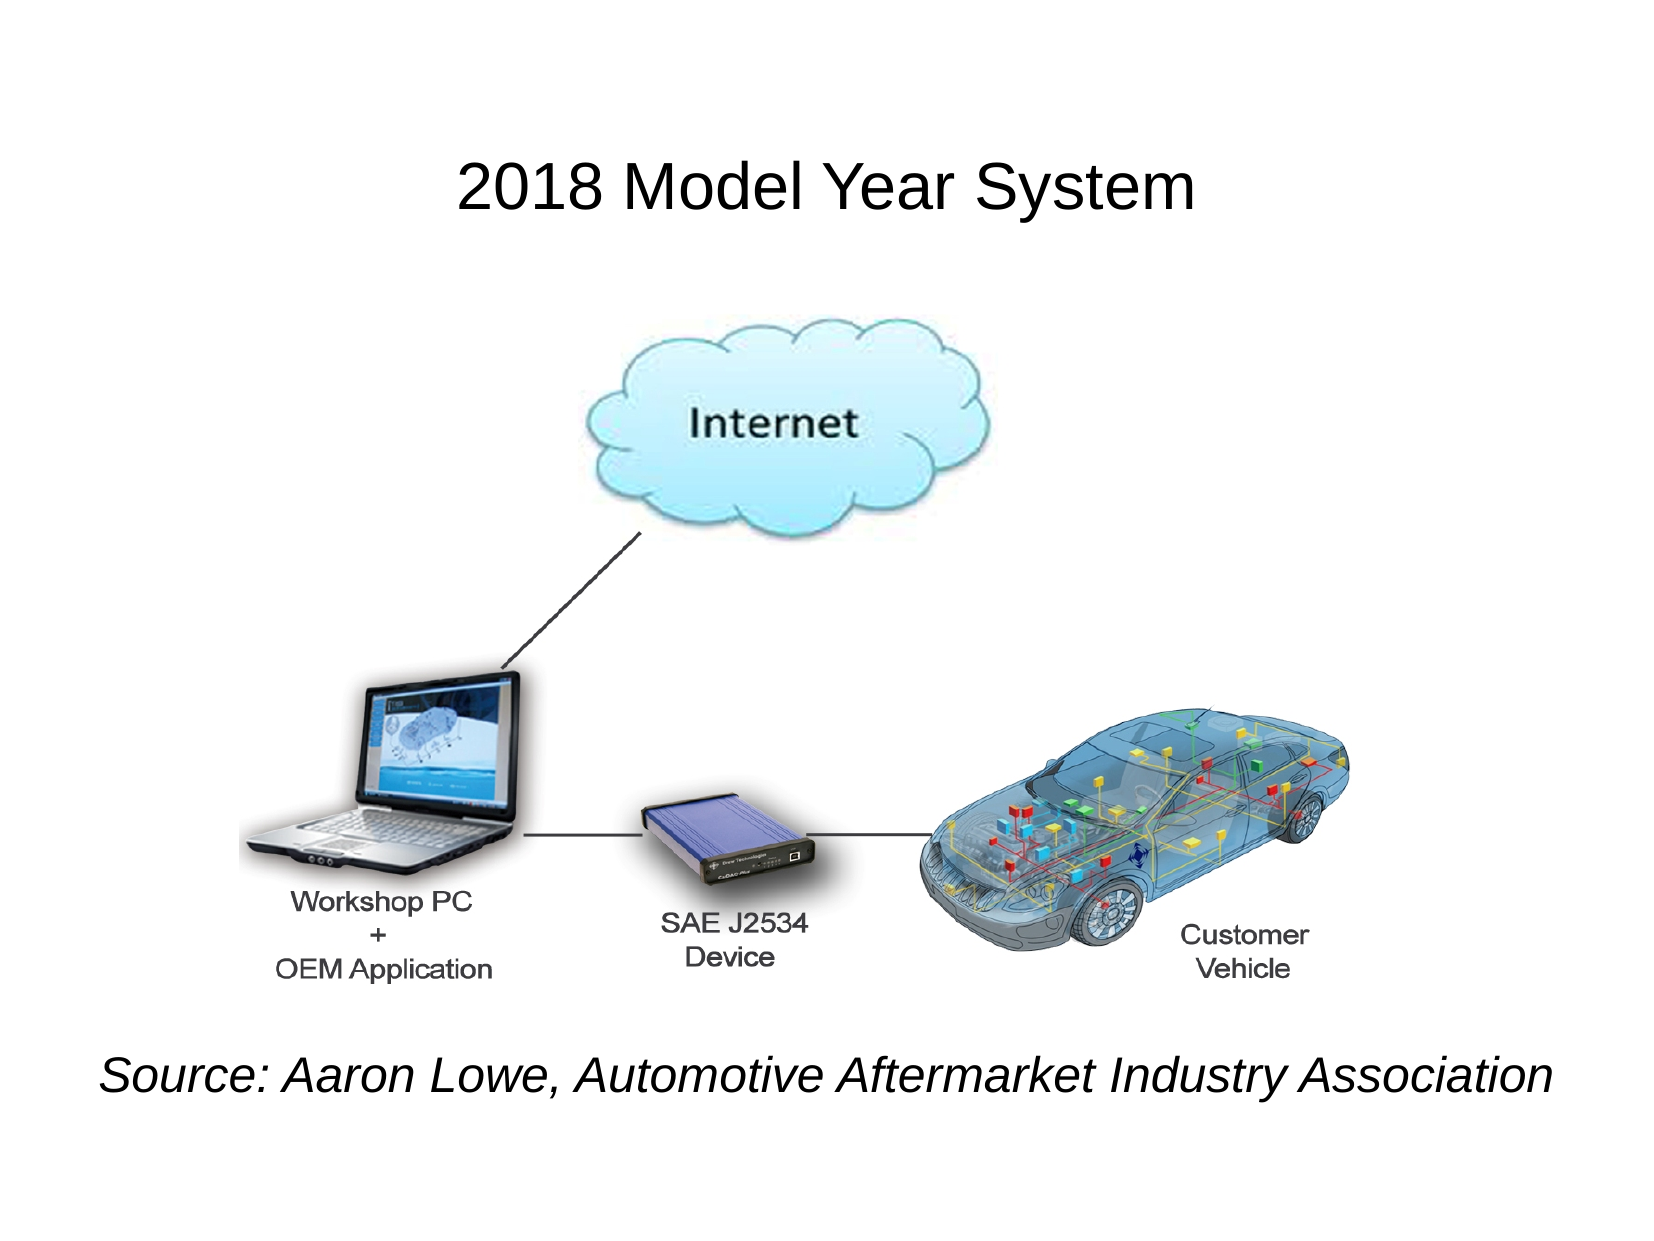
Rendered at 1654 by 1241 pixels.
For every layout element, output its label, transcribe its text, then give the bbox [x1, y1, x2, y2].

text_box Source: Aaron Lowe, Automotive Aftermarket Industry Association [83, 1039, 1570, 1111]
title 2018 Model Year System [151, 135, 1502, 248]
text_box [239, 310, 1352, 986]
